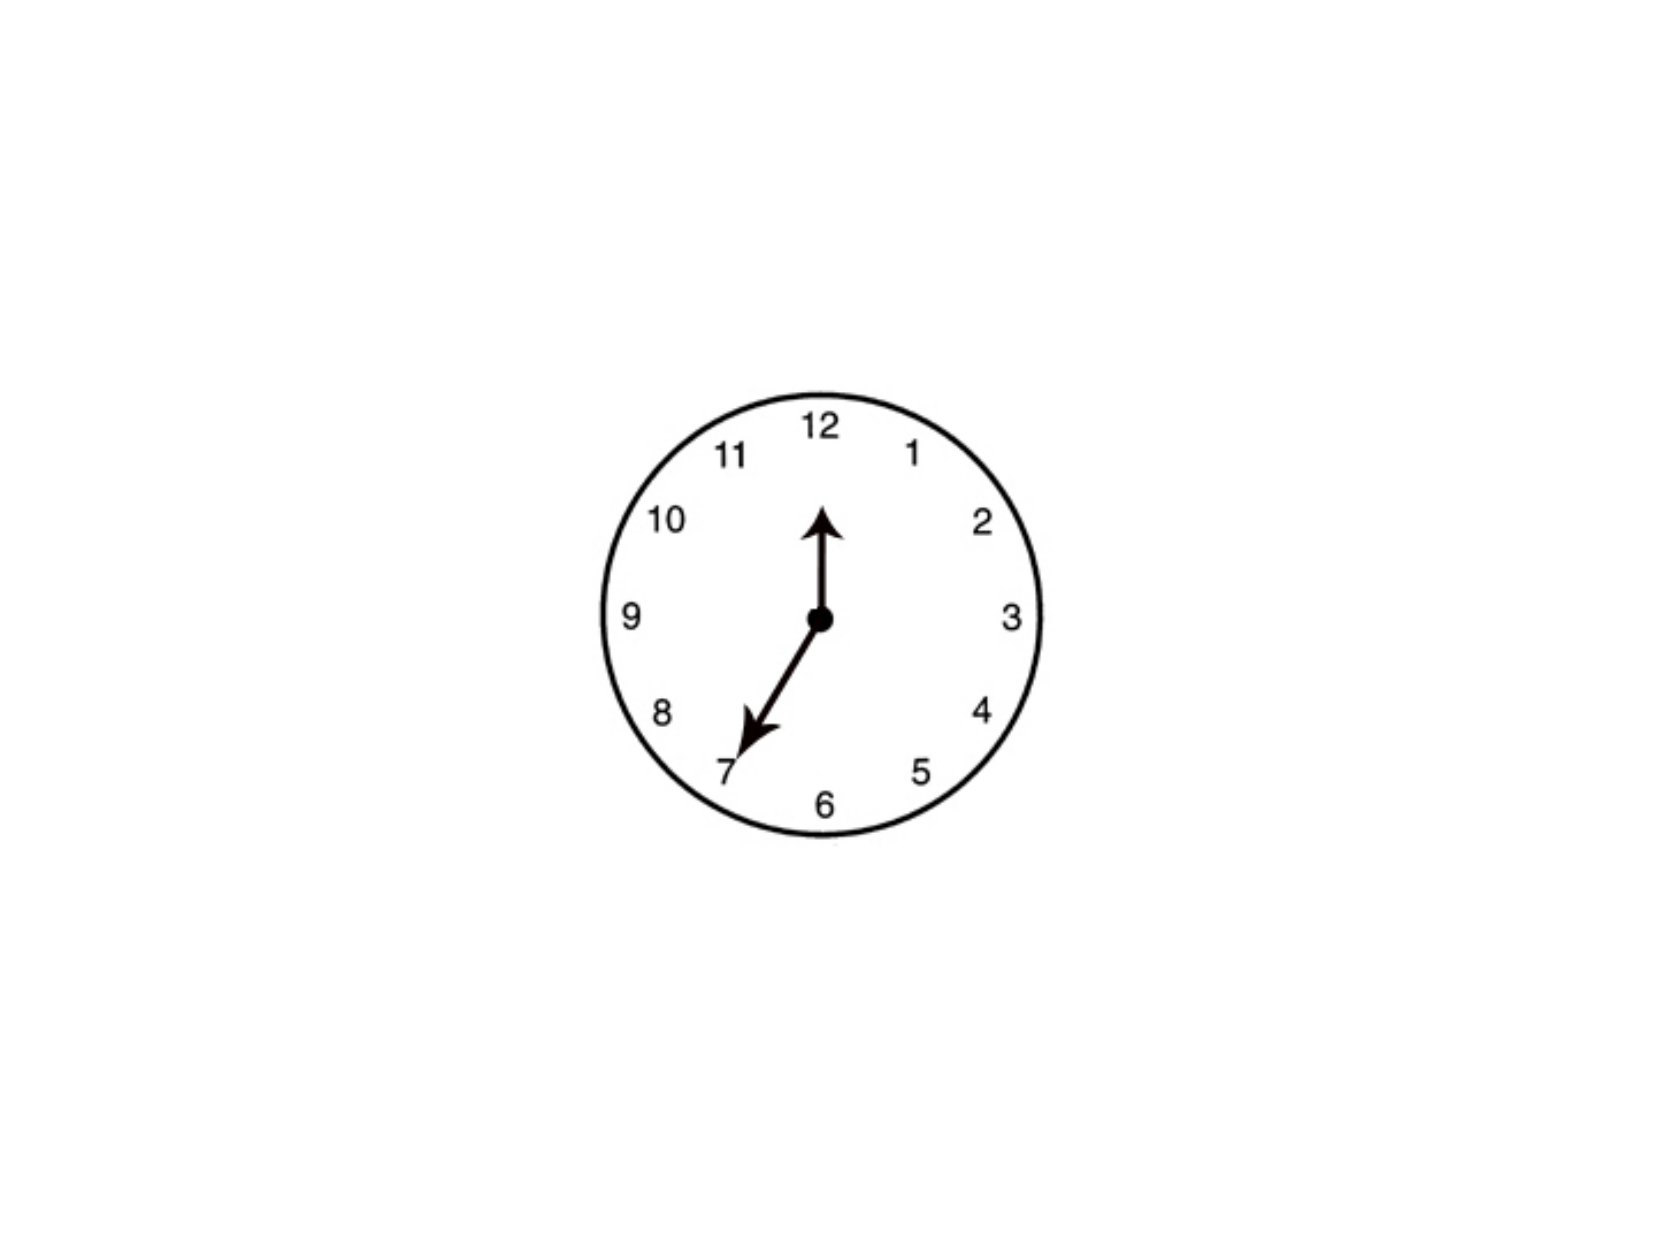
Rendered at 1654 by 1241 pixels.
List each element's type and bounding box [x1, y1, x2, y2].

picture [574, 368, 1080, 872]
